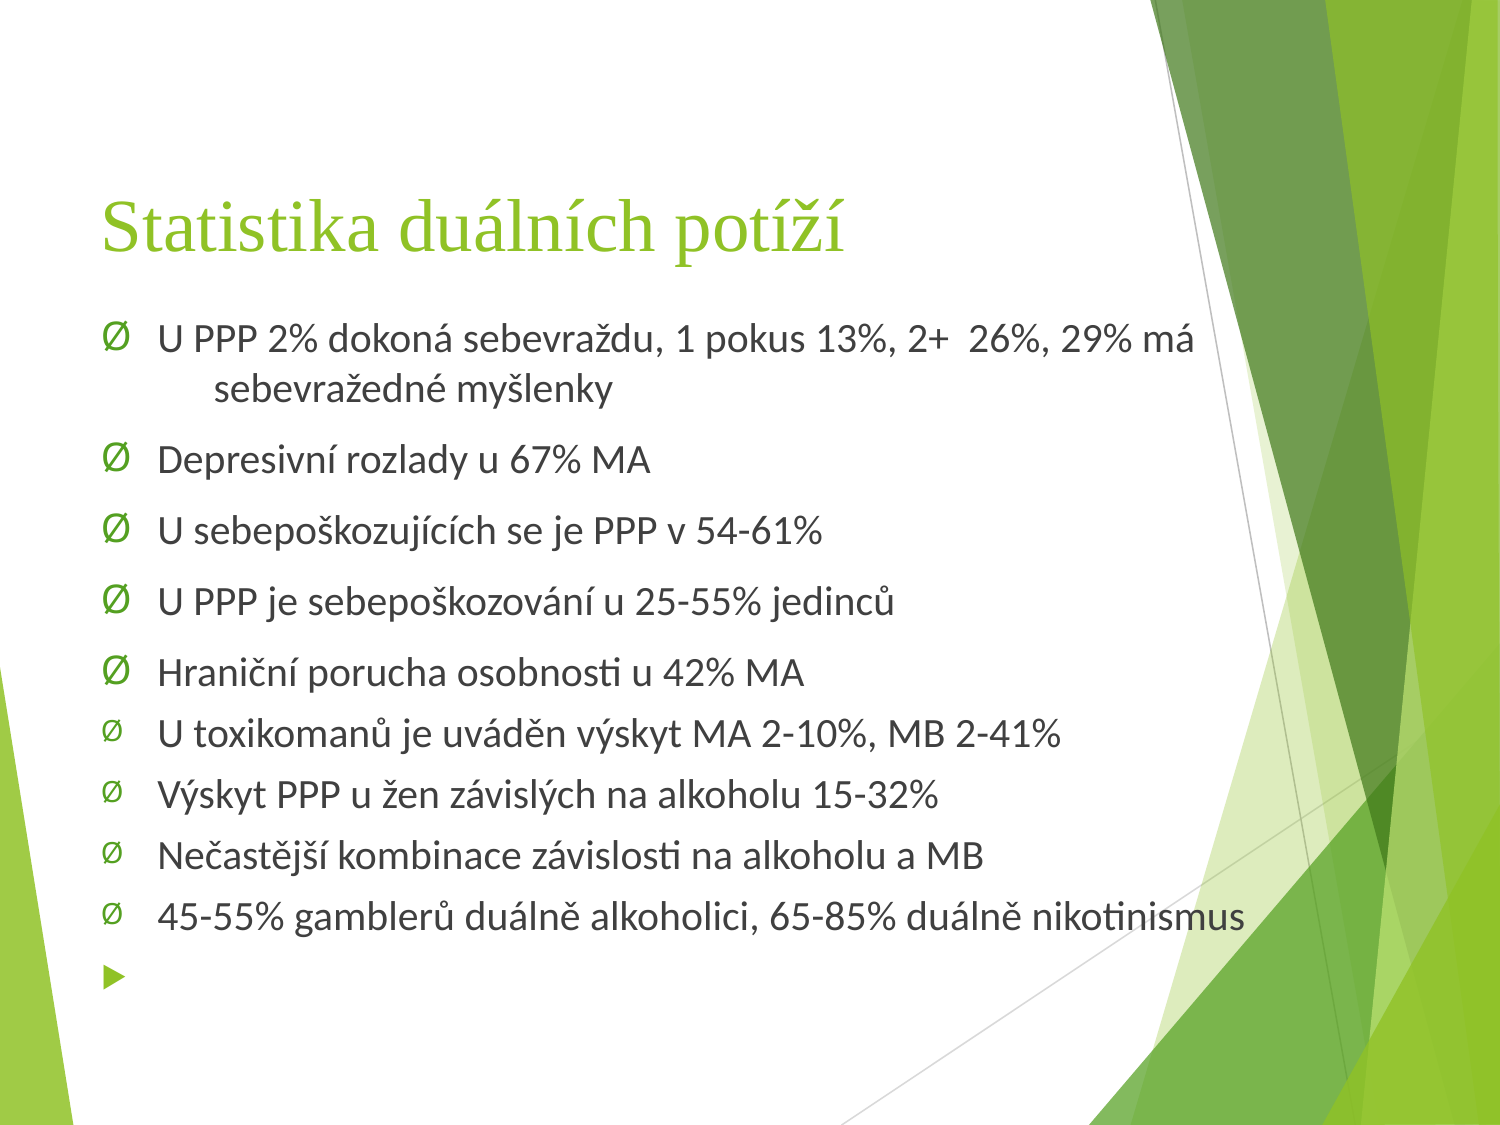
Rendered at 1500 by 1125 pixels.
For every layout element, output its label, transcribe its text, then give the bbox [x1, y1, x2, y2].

title Statistika duálních potíží [85, 169, 1436, 303]
list U PPP 2% dokoná sebevraždu, 1 pokus 13%, 2+ 26%, 29% má sebevražedné myšlenky Depresivní rozlady u 67% MA U sebepoškozujících se je PPP v 54-61% U PPP je sebepoškozování u 25-55% jedinců Hraniční porucha osobnosti u 42% MA U toxikomanů je uváděn výskyt MA 2-10%, MB 2-41% Výskyt PPP u žen závislých na alkoholu 15-32% Nečastější kombinace závislosti na alkoholu a MB 45-55% gamblerů duálně alkoholici, 65-85% duálně nikotinismus [85, 303, 1436, 1016]
